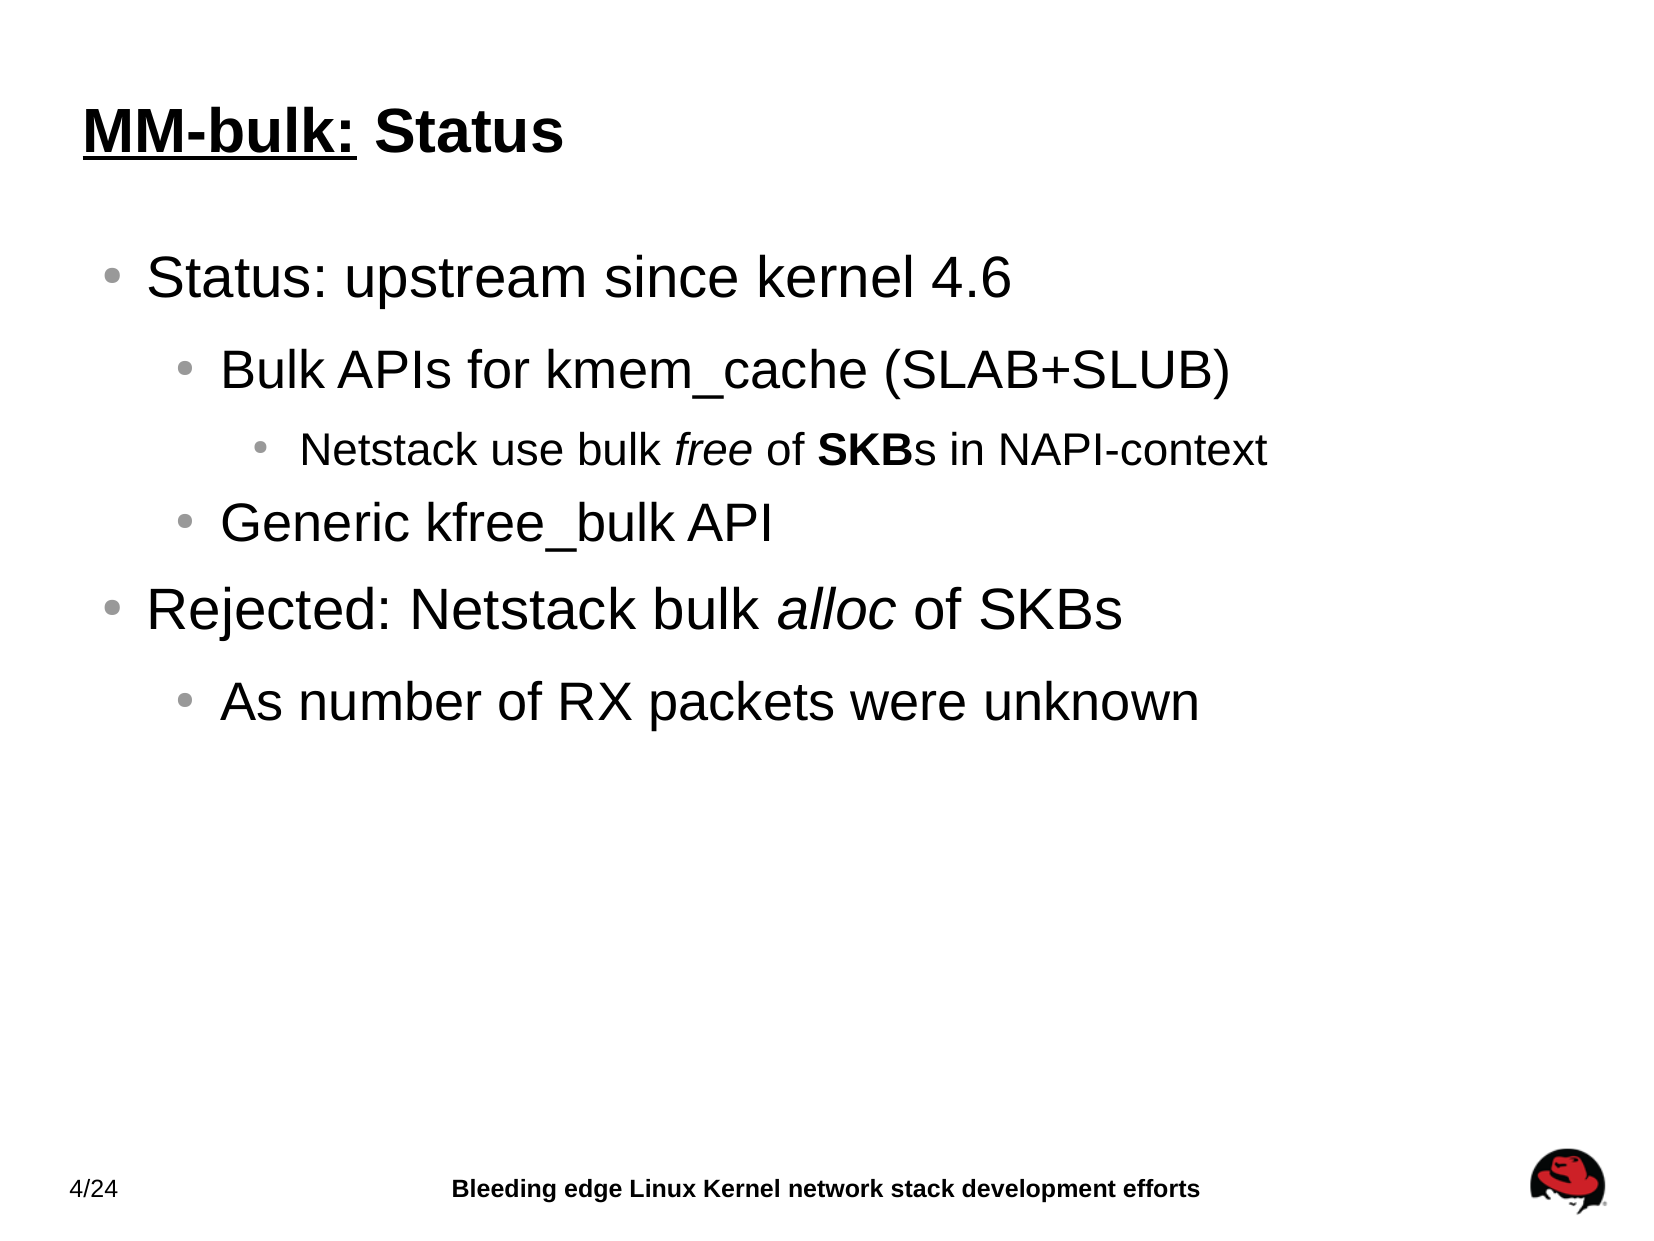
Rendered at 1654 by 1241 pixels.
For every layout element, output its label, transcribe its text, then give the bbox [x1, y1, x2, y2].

picture [1529, 1146, 1613, 1224]
title MM-bulk: Status [82, 37, 1571, 226]
list Status: upstream since kernel 4.6 Bulk APIs for kmem_cache (SLAB+SLUB) Netstack use bulk free of SKBs in NAPI-context Generic kfree_bulk API Rejected: Netstack bulk alloc of SKBs As number of RX packets were unknown [86, 244, 1576, 1039]
